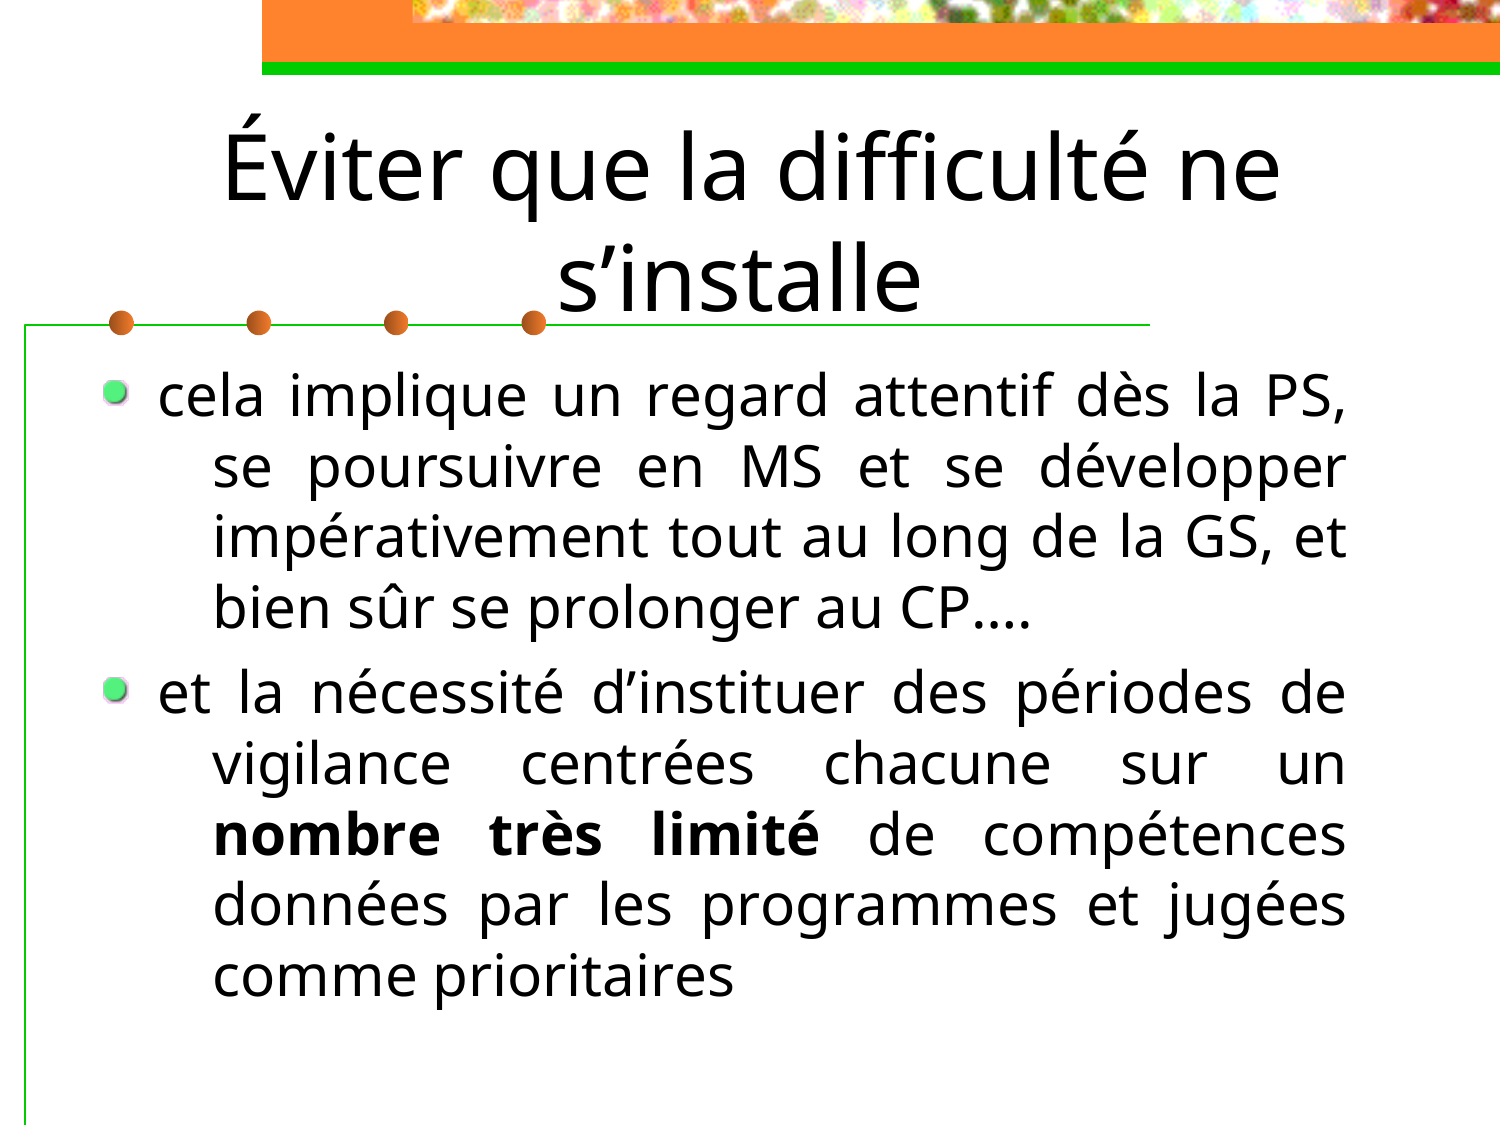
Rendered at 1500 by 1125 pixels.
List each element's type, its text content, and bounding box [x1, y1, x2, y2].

title Éviter que la difficulté ne s’installe [29, 99, 1477, 288]
list cela implique un regard attentif dès la PS, se poursuivre en MS et se développer impérativement tout au long de la GS, et bien sûr se prolonger au CP…. et la nécessité d’instituer des périodes de vigilance centrées chacune sur un nombre très limité de compétences données par les programmes et jugées comme prioritaires [87, 350, 1363, 1026]
picture [412, 0, 1500, 23]
